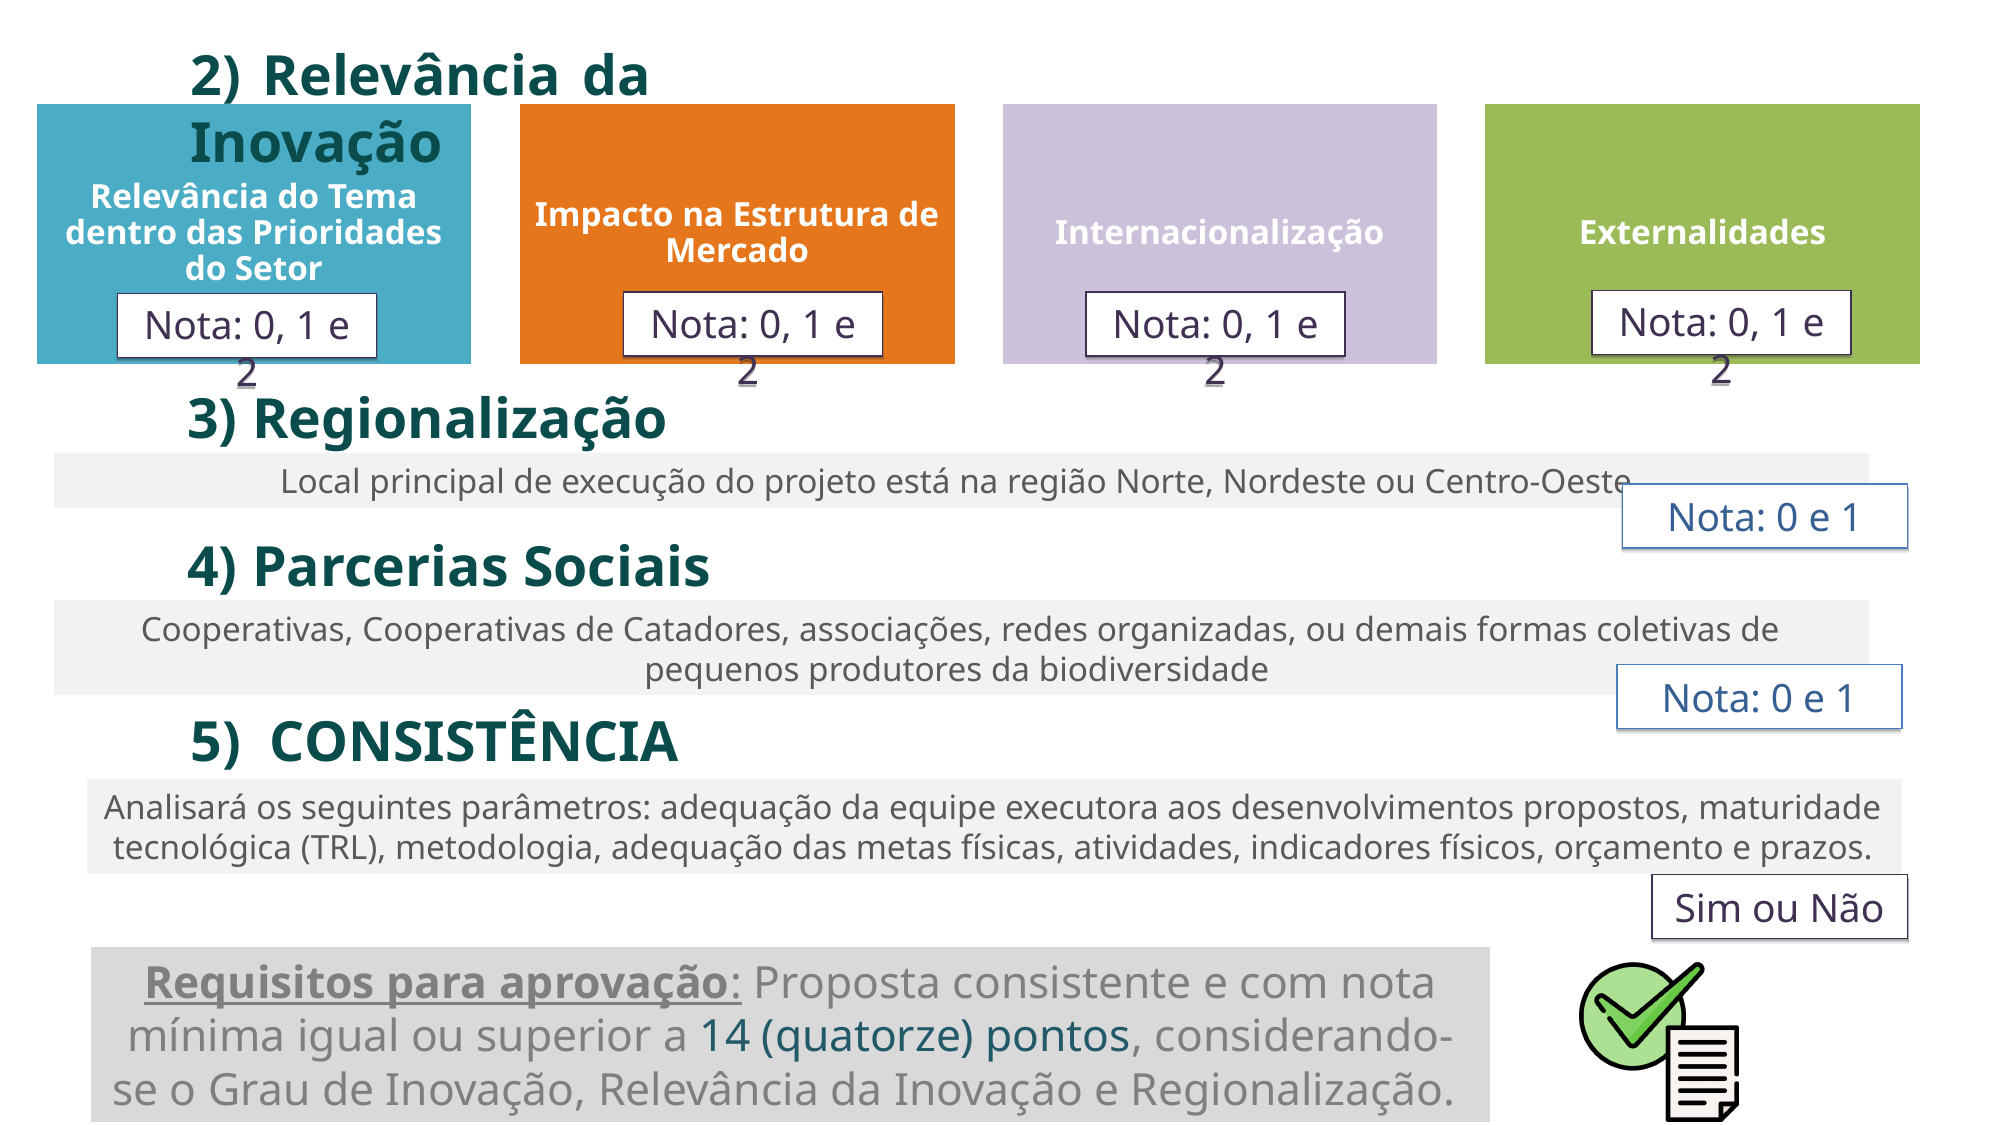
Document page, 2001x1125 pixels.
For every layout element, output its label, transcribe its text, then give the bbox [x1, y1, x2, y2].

text_box Local principal de execução do projeto está na região Norte, Nordeste ou Centro-Oeste. [54, 453, 1869, 508]
text_box Externalidades [1483, 102, 1923, 366]
text_box Sim ou Não [1652, 875, 1907, 939]
text_box Requisitos para aprovação: Proposta consistente e com nota mínima igual ou superior a 14 (quatorze) pontos, considerando-se o Grau de Inovação, Relevância da Inovação e Regionalização. [91, 947, 1490, 1122]
text_box Nota: 0, 1 e 2 [1086, 292, 1345, 356]
text_box Analisará os seguintes parâmetros: adequação da equipe executora aos desenvolvimentos propostos, maturidade tecnológica (TRL), metodologia, adequação das metas físicas, atividades, indicadores físicos, orçamento e prazos. [87, 779, 1902, 874]
text_box Cooperativas, Cooperativas de Catadores, associações, redes organizadas, ou demais formas coletivas de pequenos produtores da biodiversidade [54, 600, 1869, 695]
text_box Internacionalização [1000, 102, 1440, 366]
text_box Nota: 0 e 1 [1617, 665, 1902, 729]
text_box 2) Relevância da Inovação [176, 32, 743, 181]
text_box Nota: 0, 1 e 2 [1592, 290, 1851, 354]
text_box Nota: 0, 1 e 2 [117, 294, 377, 358]
text_box 4) Parcerias Sociais [172, 524, 740, 600]
text_box Impacto na Estrutura de Mercado [517, 102, 957, 366]
text_box Nota: 0 e 1 [1622, 484, 1907, 548]
text_box Relevância do Tema dentro das Prioridades do Setor [34, 102, 474, 366]
text_box 5) CONSISTÊNCIA DA PROPOSTA [176, 699, 743, 779]
text_box Nota: 0, 1 e 2 [624, 292, 883, 356]
text_box 3) Regionalização [172, 376, 740, 453]
picture [1579, 962, 1739, 1122]
